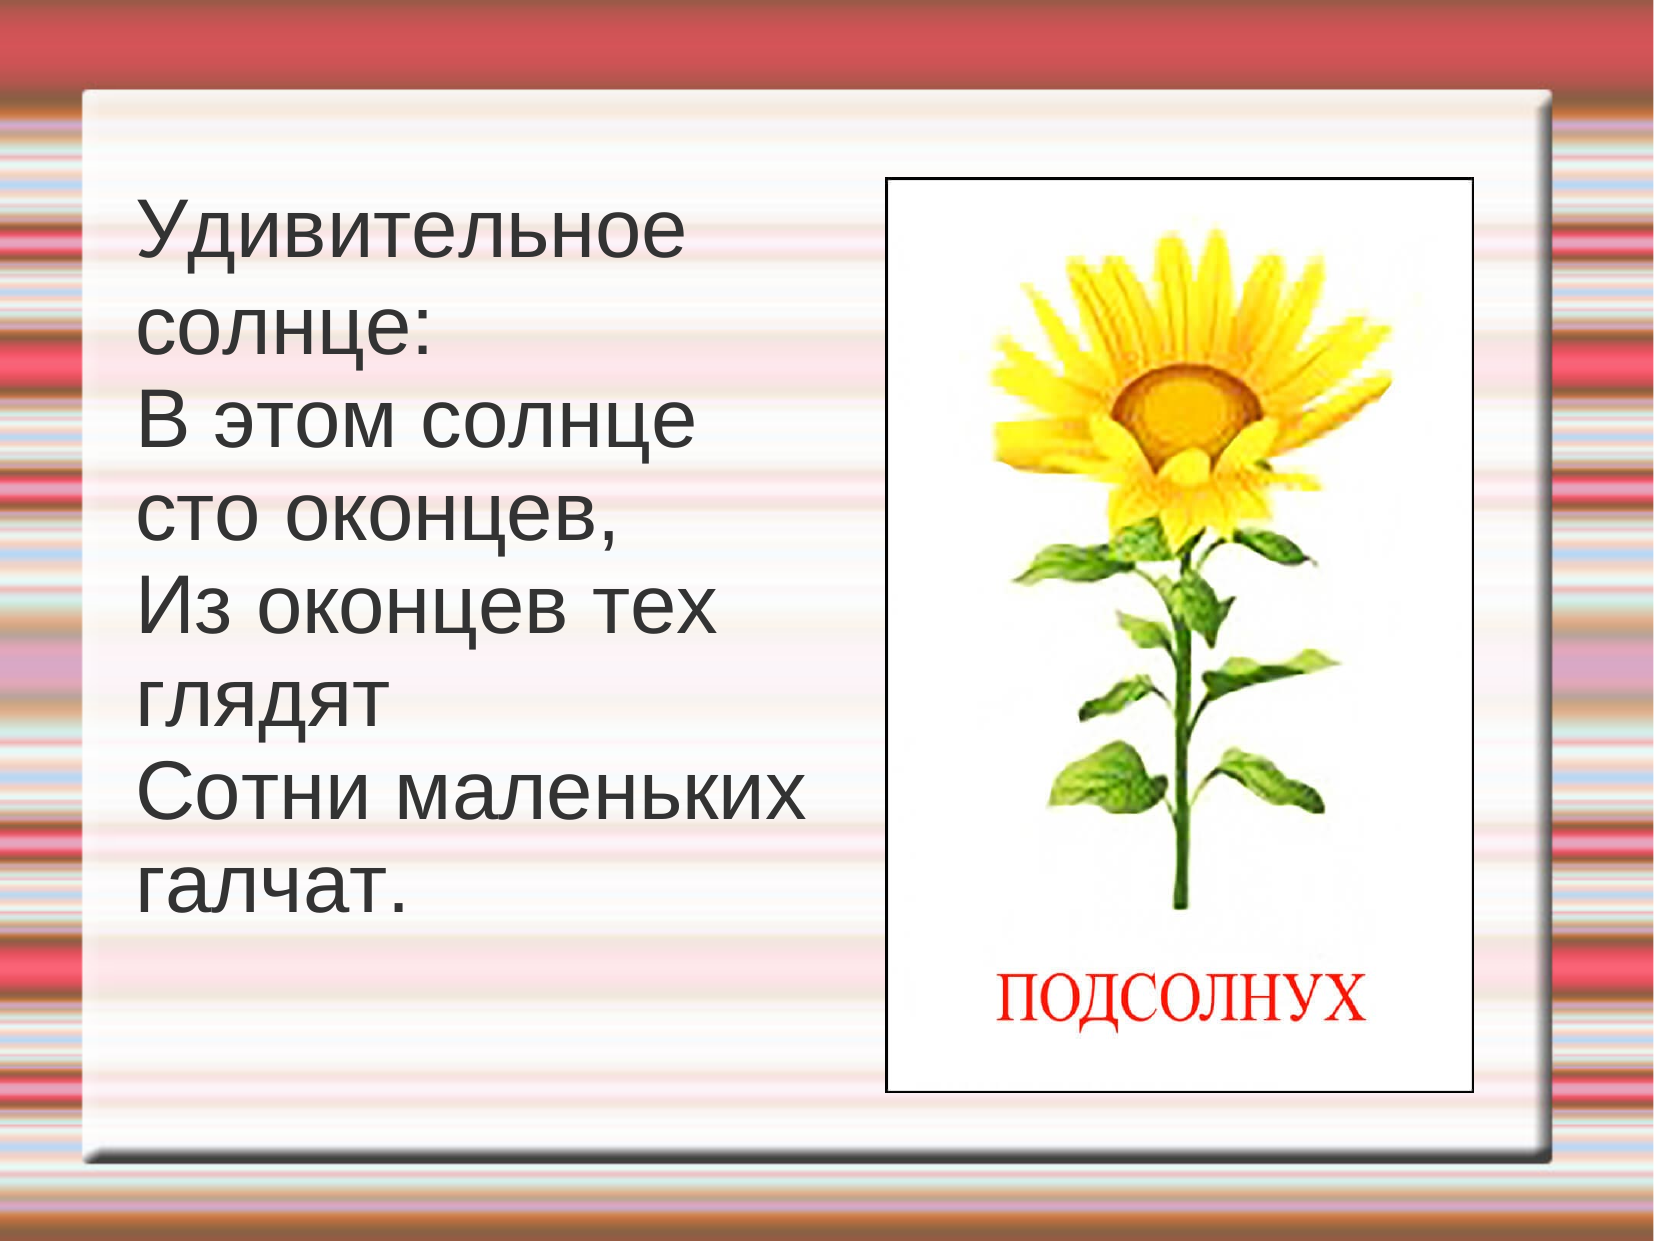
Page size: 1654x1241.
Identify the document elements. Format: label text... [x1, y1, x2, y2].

list Удивительное солнце: В этом солнце сто оконцев, Из оконцев тех глядят Сотни маленьких галчат. [134, 177, 809, 1132]
picture [0, 0, 1654, 1241]
